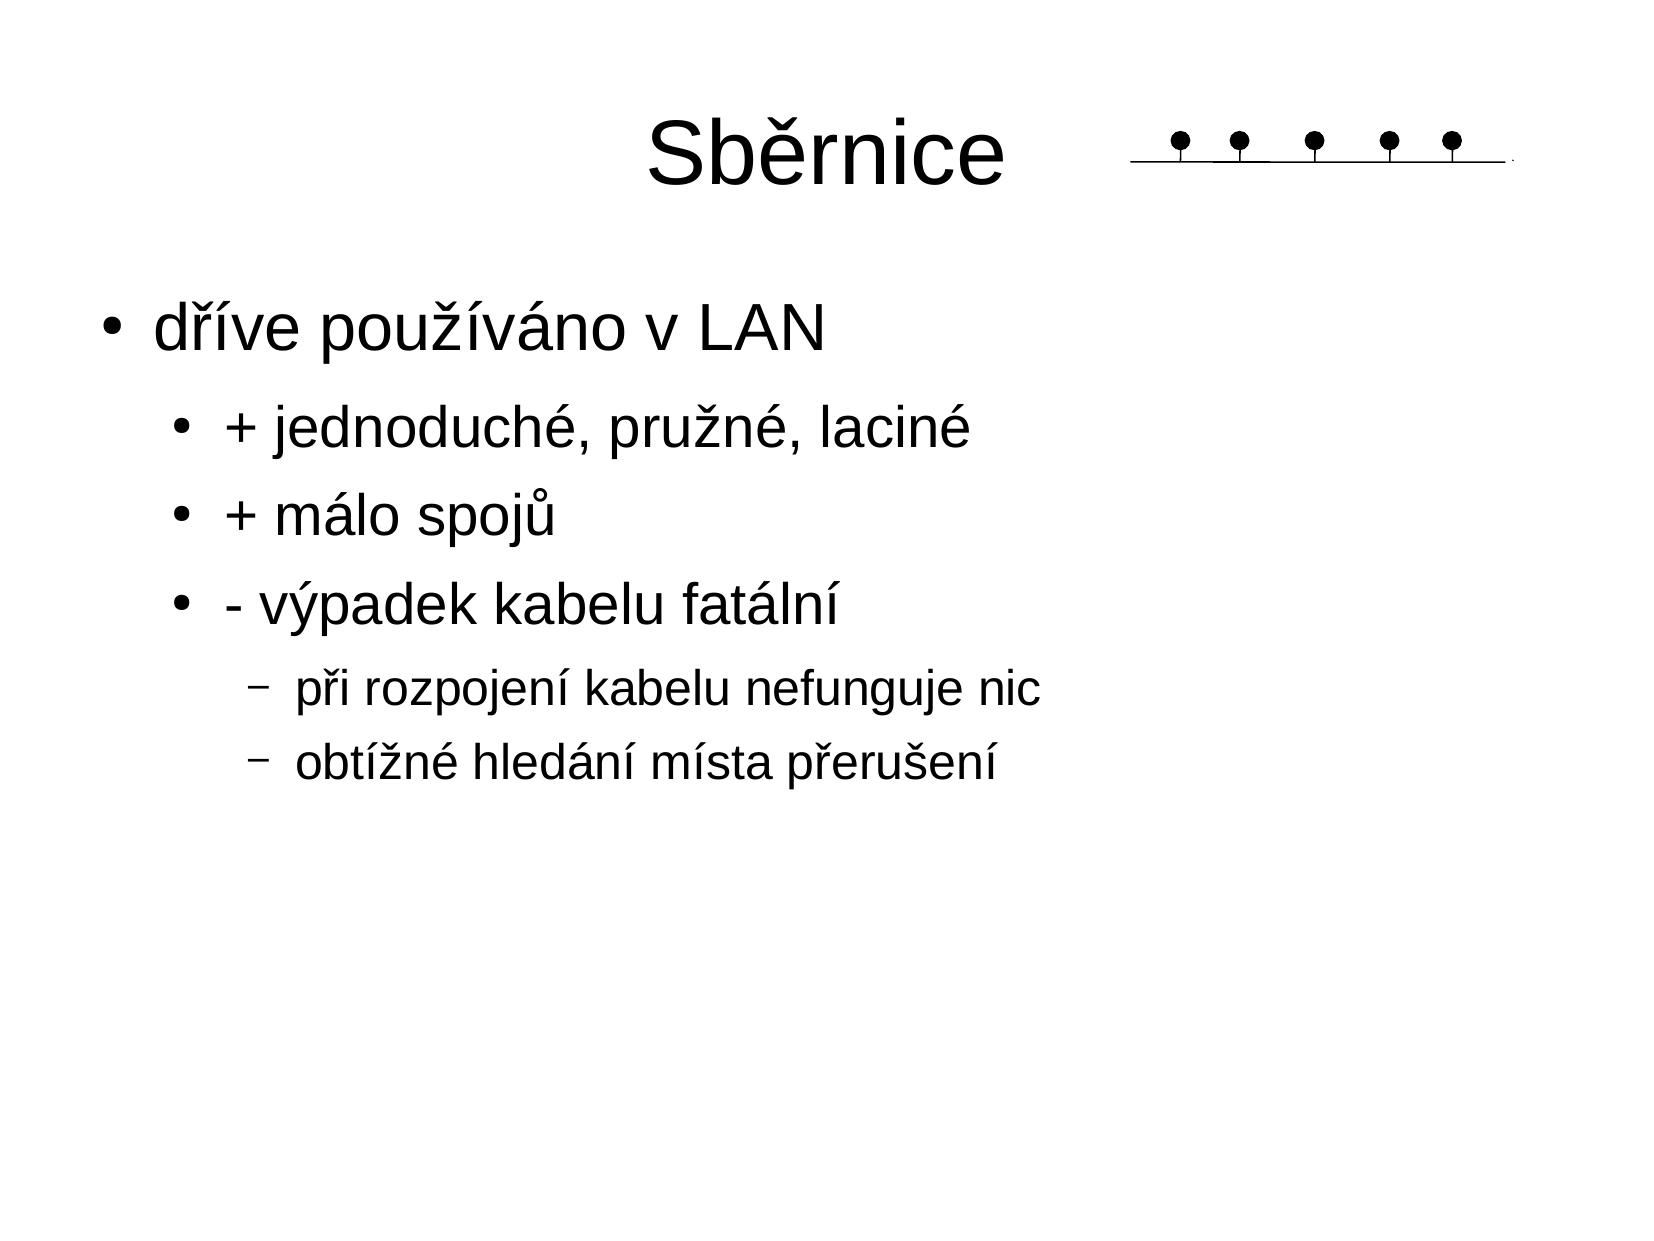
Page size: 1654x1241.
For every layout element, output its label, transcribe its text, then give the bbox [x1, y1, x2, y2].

text_box [1442, 131, 1462, 150]
text_box [1230, 131, 1249, 150]
text_box [1171, 131, 1190, 150]
text_box [1380, 131, 1399, 150]
title Sběrnice [82, 49, 1571, 257]
list dříve používáno v LAN + jednoduché, pružné, laciné + málo spojů - výpadek kabelu fatální při rozpojení kabelu nefunguje nic obtížné hledání místa přerušení [82, 290, 1571, 1109]
text_box [1305, 131, 1324, 150]
